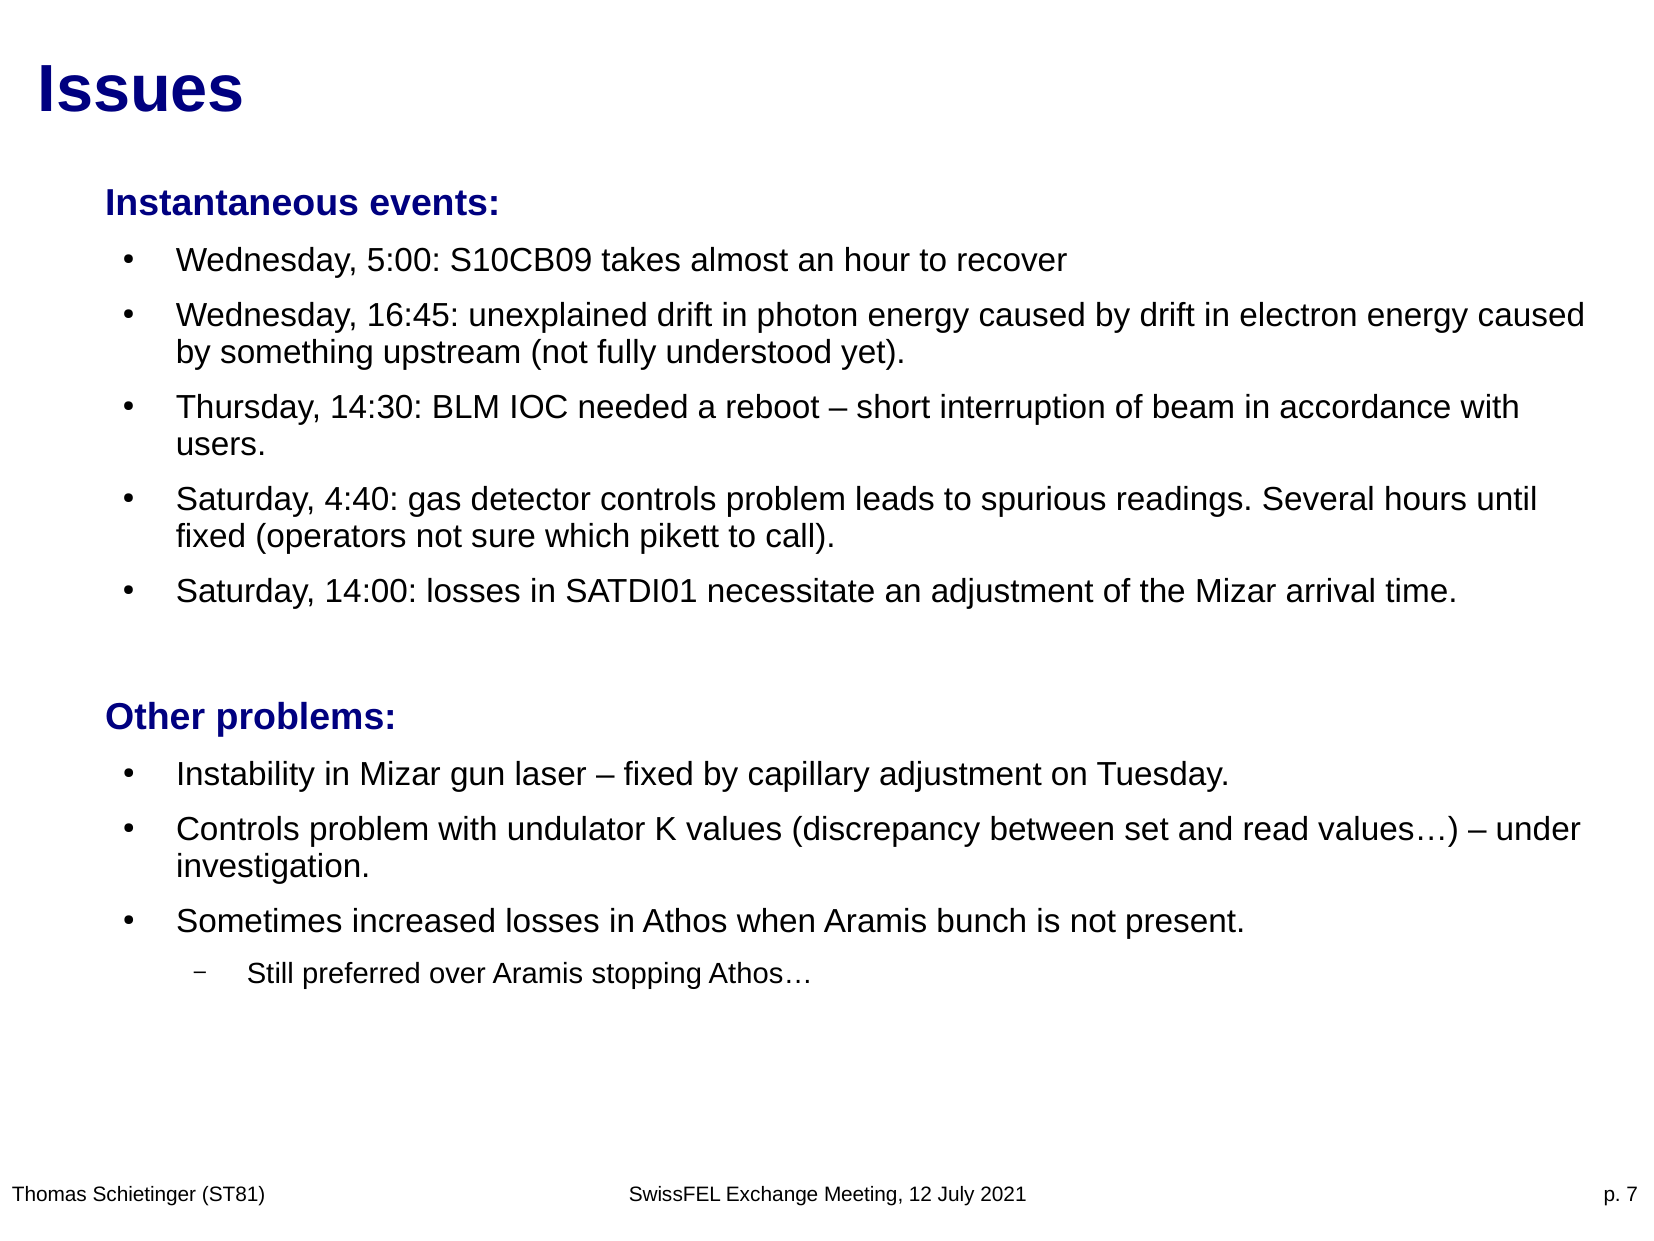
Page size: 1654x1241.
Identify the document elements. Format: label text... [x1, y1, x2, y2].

list Instantaneous events: Wednesday, 5:00: S10CB09 takes almost an hour to recover Wednesday, 16:45: unexplained drift in photon energy caused by drift in electron energy caused by something upstream (not fully understood yet). Thursday, 14:30: BLM IOC needed a reboot – short interruption of beam in accordance with users. Saturday, 4:40: gas detector controls problem leads to spurious readings. Several hours until fixed (operators not sure which pikett to call). Saturday, 14:00: losses in SATDI01 necessitate an adjustment of the Mizar arrival time. [105, 181, 1594, 695]
title Issues [37, 19, 1276, 158]
list Other problems: Instability in Mizar gun laser – fixed by capillary adjustment on Tuesday. Controls problem with undulator K values (discrepancy between set and read values…) – under investigation. Sometimes increased losses in Athos when Aramis bunch is not present. Still preferred over Aramis stopping Athos… [105, 695, 1594, 1081]
